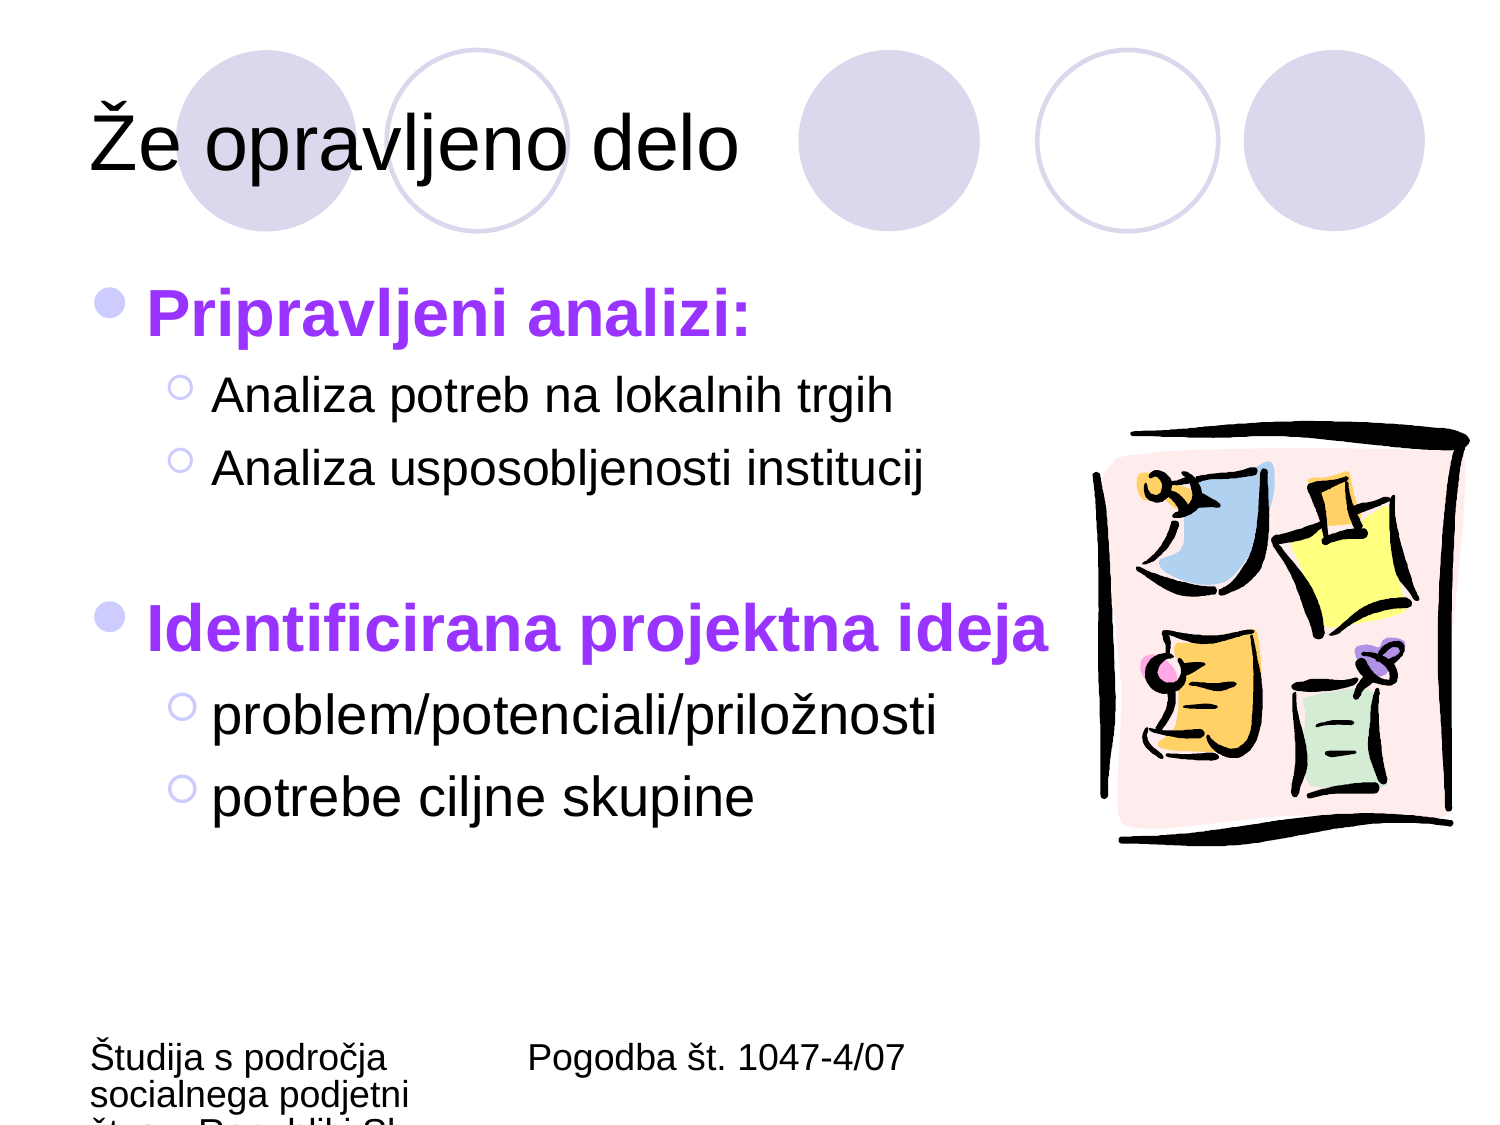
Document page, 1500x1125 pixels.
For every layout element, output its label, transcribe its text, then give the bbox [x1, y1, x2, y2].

list Pripravljeni analizi: Analiza potreb na lokalnih trgih Analiza usposobljenosti institucij Identificirana projektna ideja problem/potenciali/priložnosti potrebe ciljne skupine [75, 262, 1426, 1006]
picture [1092, 420, 1471, 847]
title Že opravljeno delo [75, 45, 1426, 233]
